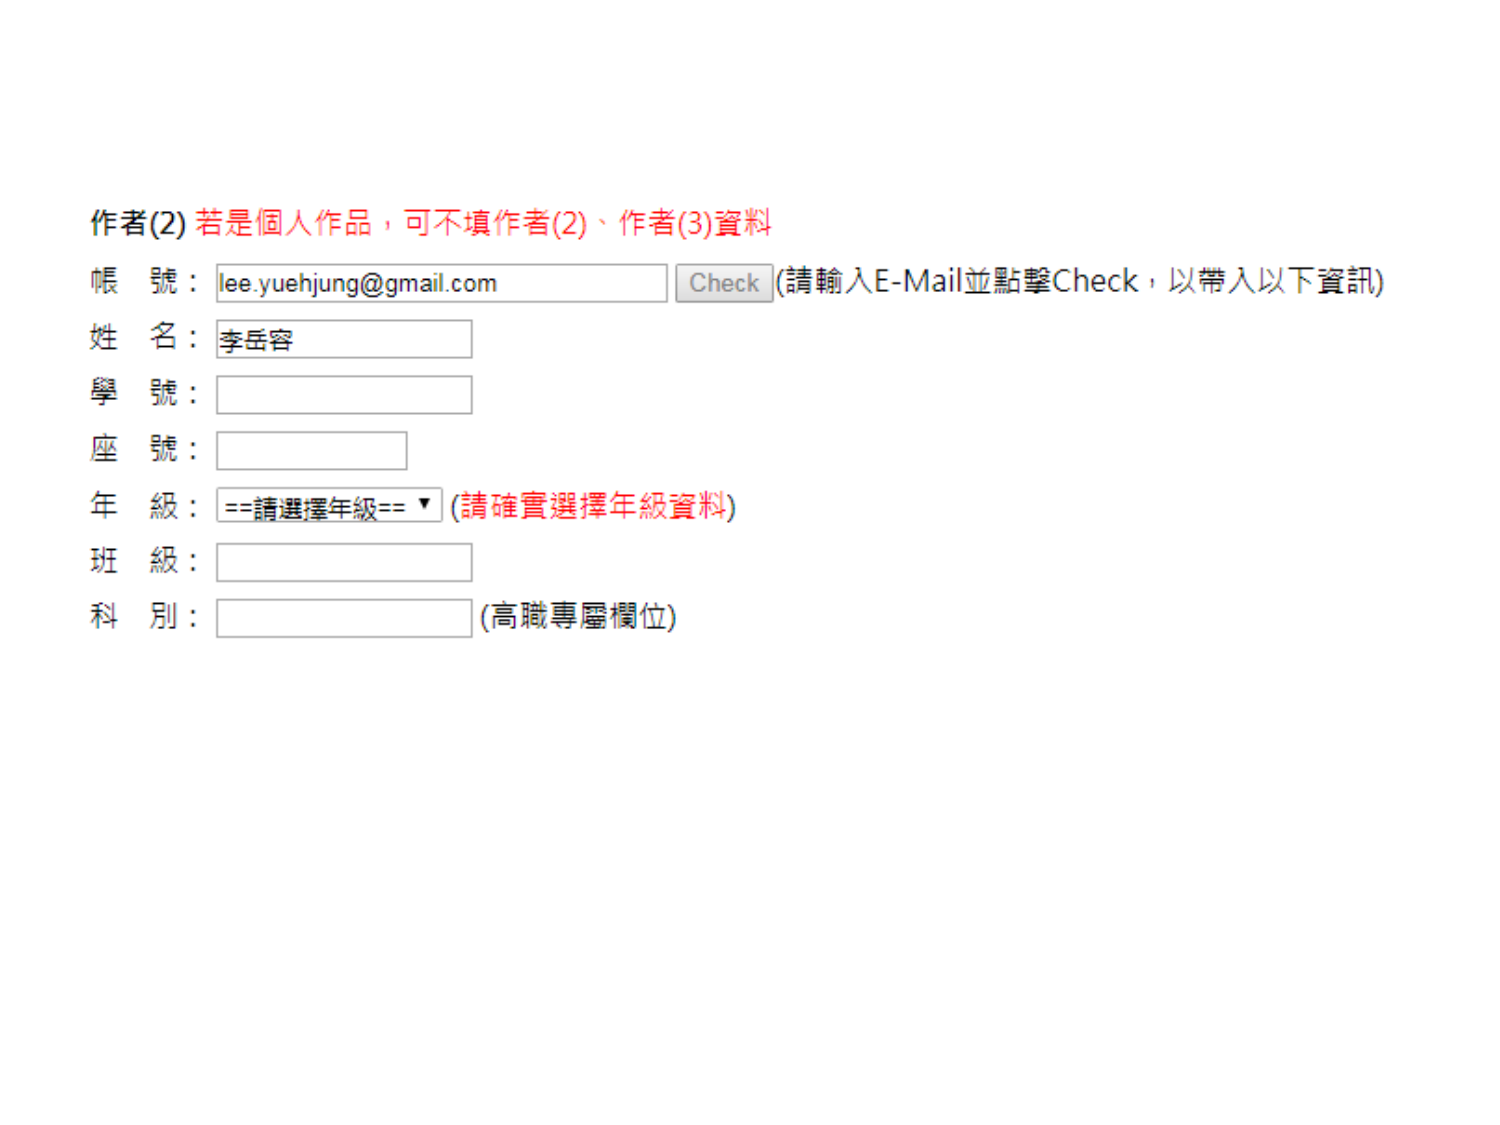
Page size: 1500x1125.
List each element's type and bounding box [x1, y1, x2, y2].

picture [53, 184, 1412, 670]
